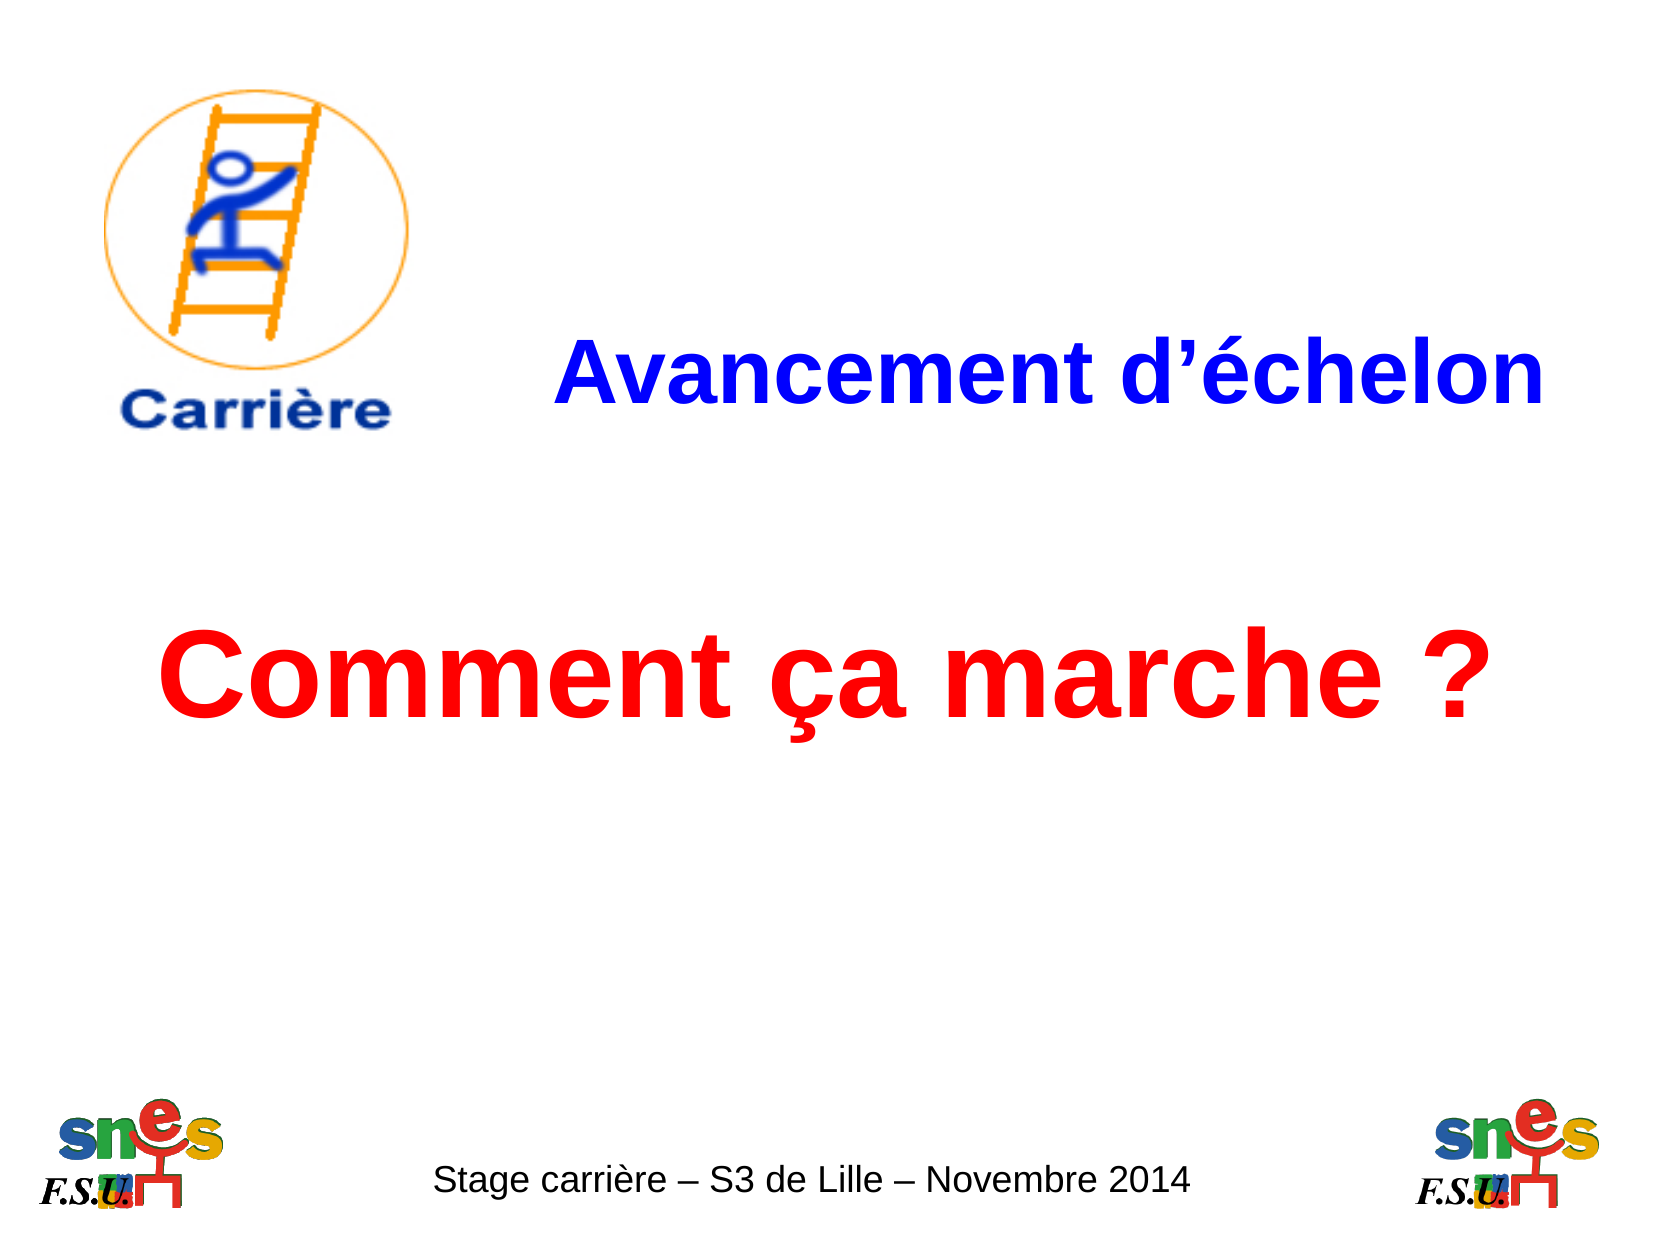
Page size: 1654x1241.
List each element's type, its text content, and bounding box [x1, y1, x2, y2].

text_box Stage carrière – S3 de Lille – Novembre 2014 [324, 1151, 1300, 1209]
title Avancement d’échelon [531, 312, 1595, 432]
picture [36, 1092, 237, 1211]
picture [1412, 1092, 1613, 1211]
text_box Comment ça marche ? [88, 596, 1565, 752]
picture [104, 88, 414, 443]
